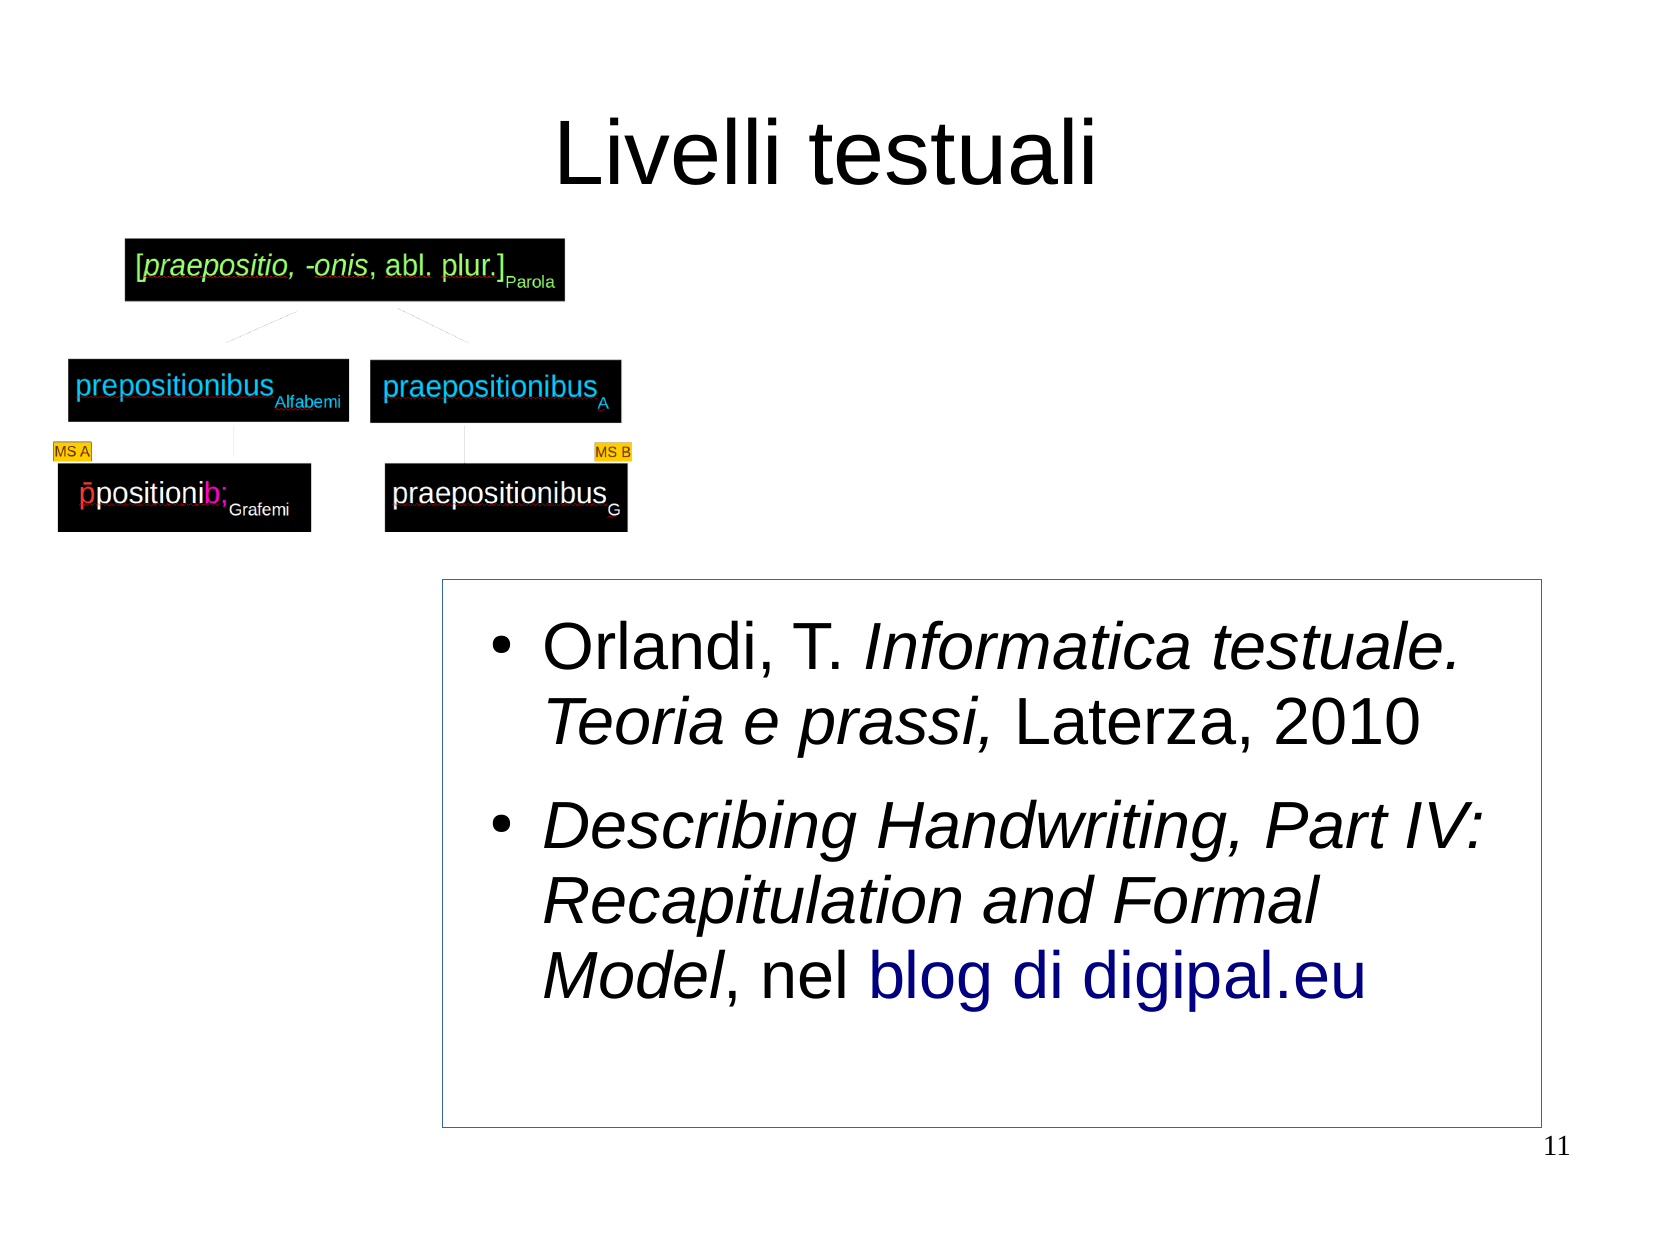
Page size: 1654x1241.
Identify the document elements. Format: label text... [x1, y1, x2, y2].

picture [53, 238, 632, 532]
list Orlandi, T. Informatica testuale. Teoria e prassi, Laterza, 2010 Describing Handwriting, Part IV: Recapitulation and Formal Model, nel blog di digipal.eu [442, 579, 1542, 1128]
title Livelli testuali [82, 49, 1571, 257]
